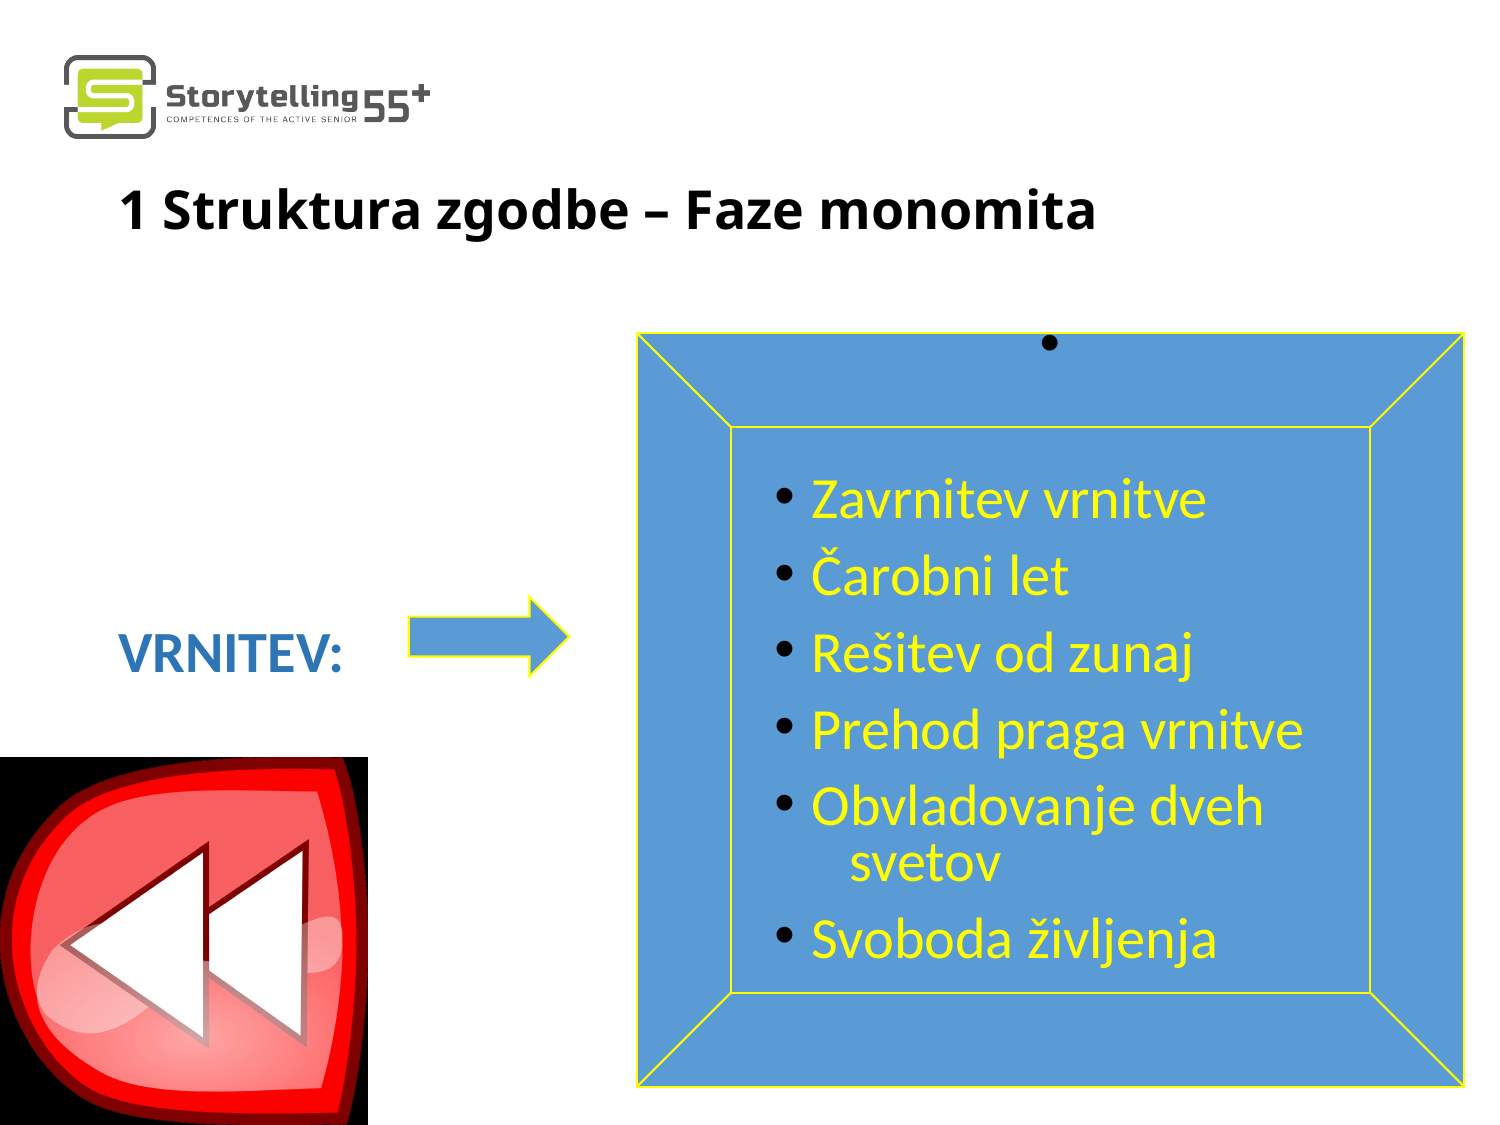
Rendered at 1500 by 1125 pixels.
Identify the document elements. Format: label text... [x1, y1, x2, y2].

list VRNITEV: [103, 299, 741, 1014]
text_box [636, 332, 1465, 1087]
list Zavrnitev vrnitve Čarobni let Rešitev od zunaj Prehod praga vrnitve Obvladovanje dveh svetov Svoboda življenja [759, 299, 1397, 1014]
picture [64, 55, 430, 139]
title 1 Struktura zgodbe – Faze monomita [103, 59, 1397, 314]
text_box [408, 596, 570, 677]
picture [0, 757, 368, 1125]
